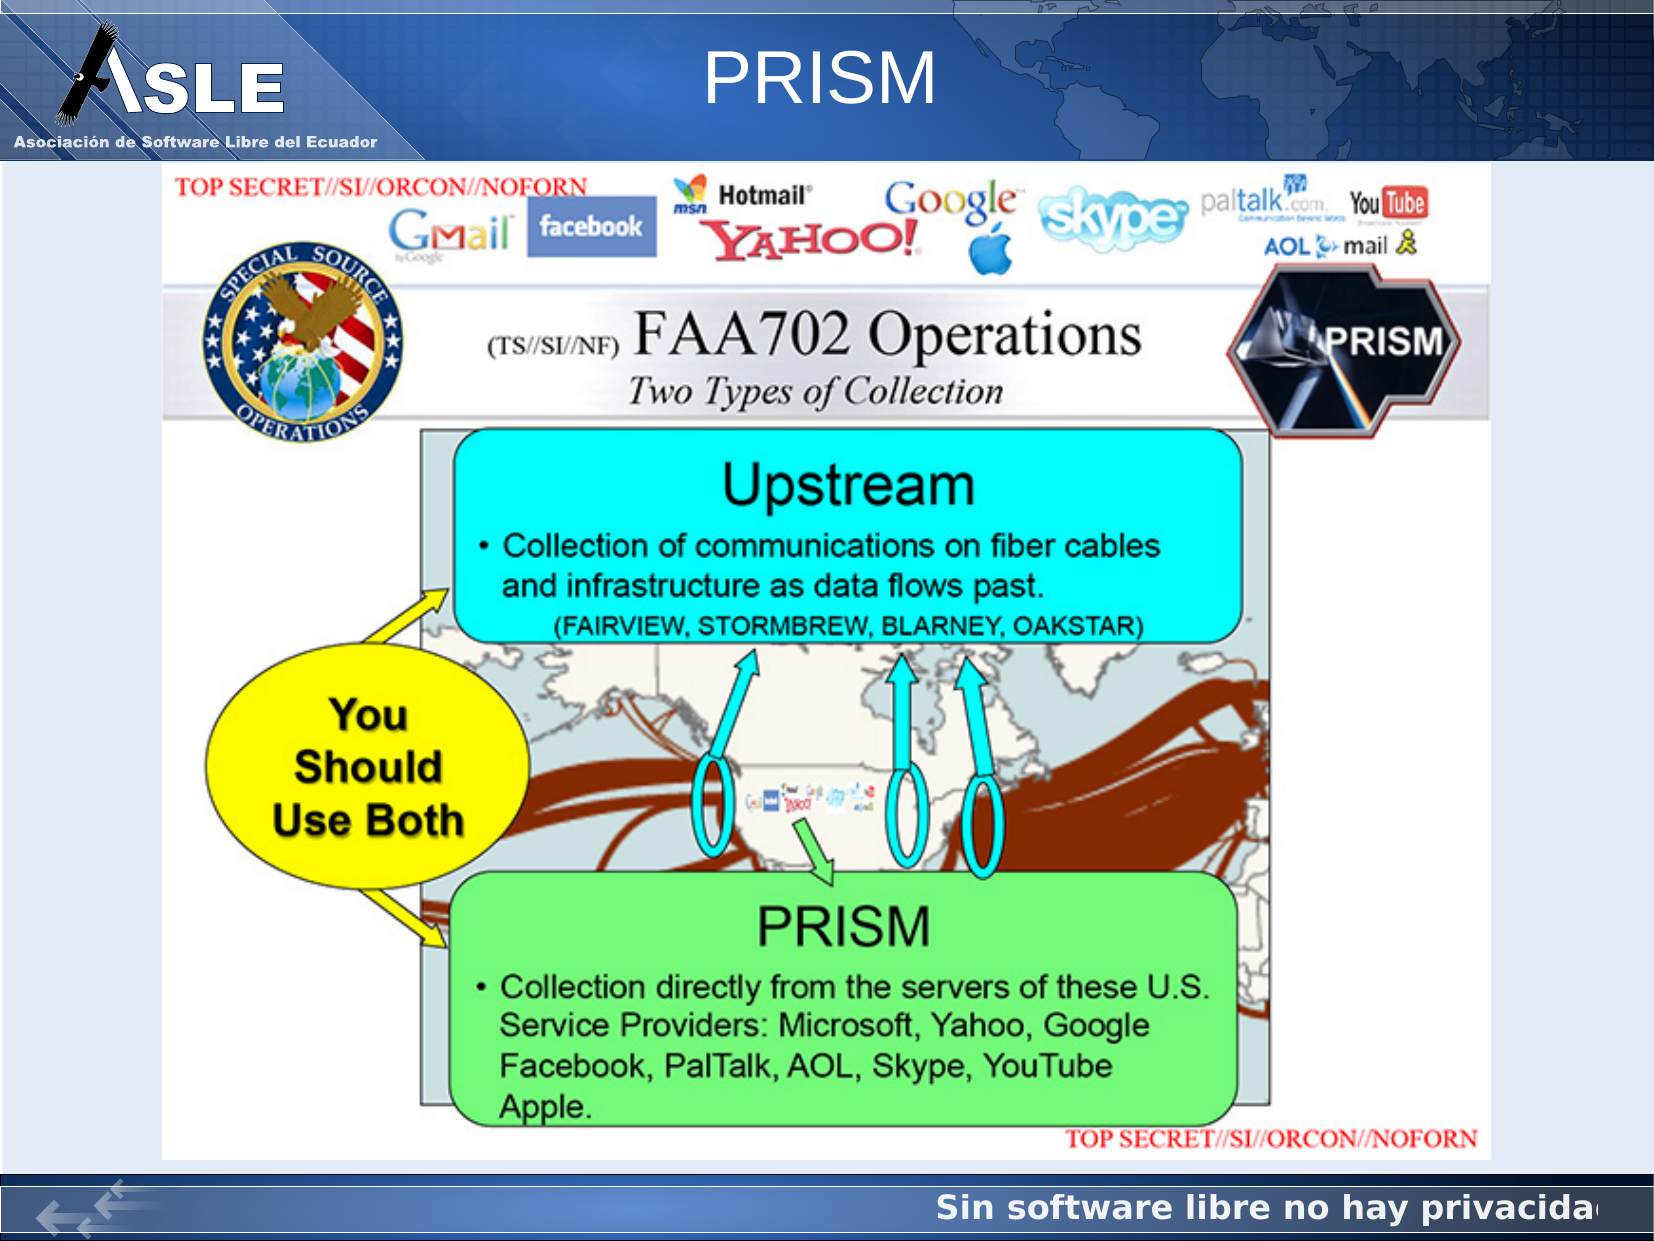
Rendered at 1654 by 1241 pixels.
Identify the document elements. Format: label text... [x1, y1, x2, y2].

title PRISM [0, 26, 1642, 130]
picture [162, 163, 1491, 1160]
